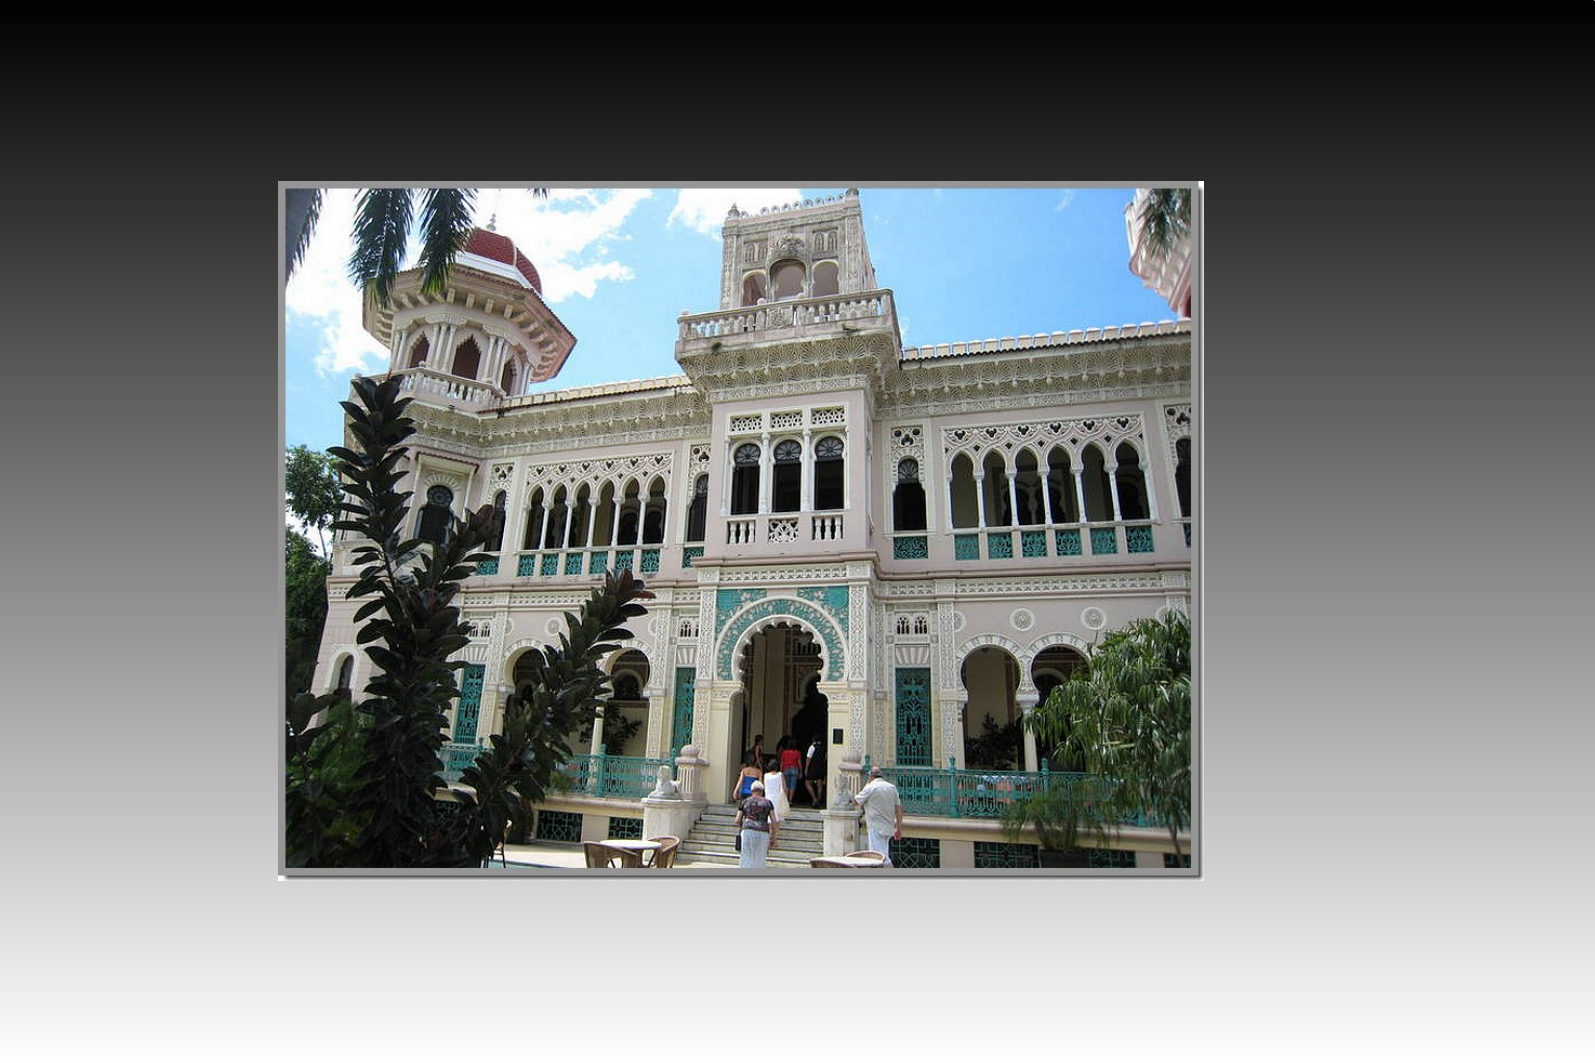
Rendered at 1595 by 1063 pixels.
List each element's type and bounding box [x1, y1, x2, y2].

picture [278, 181, 1204, 881]
